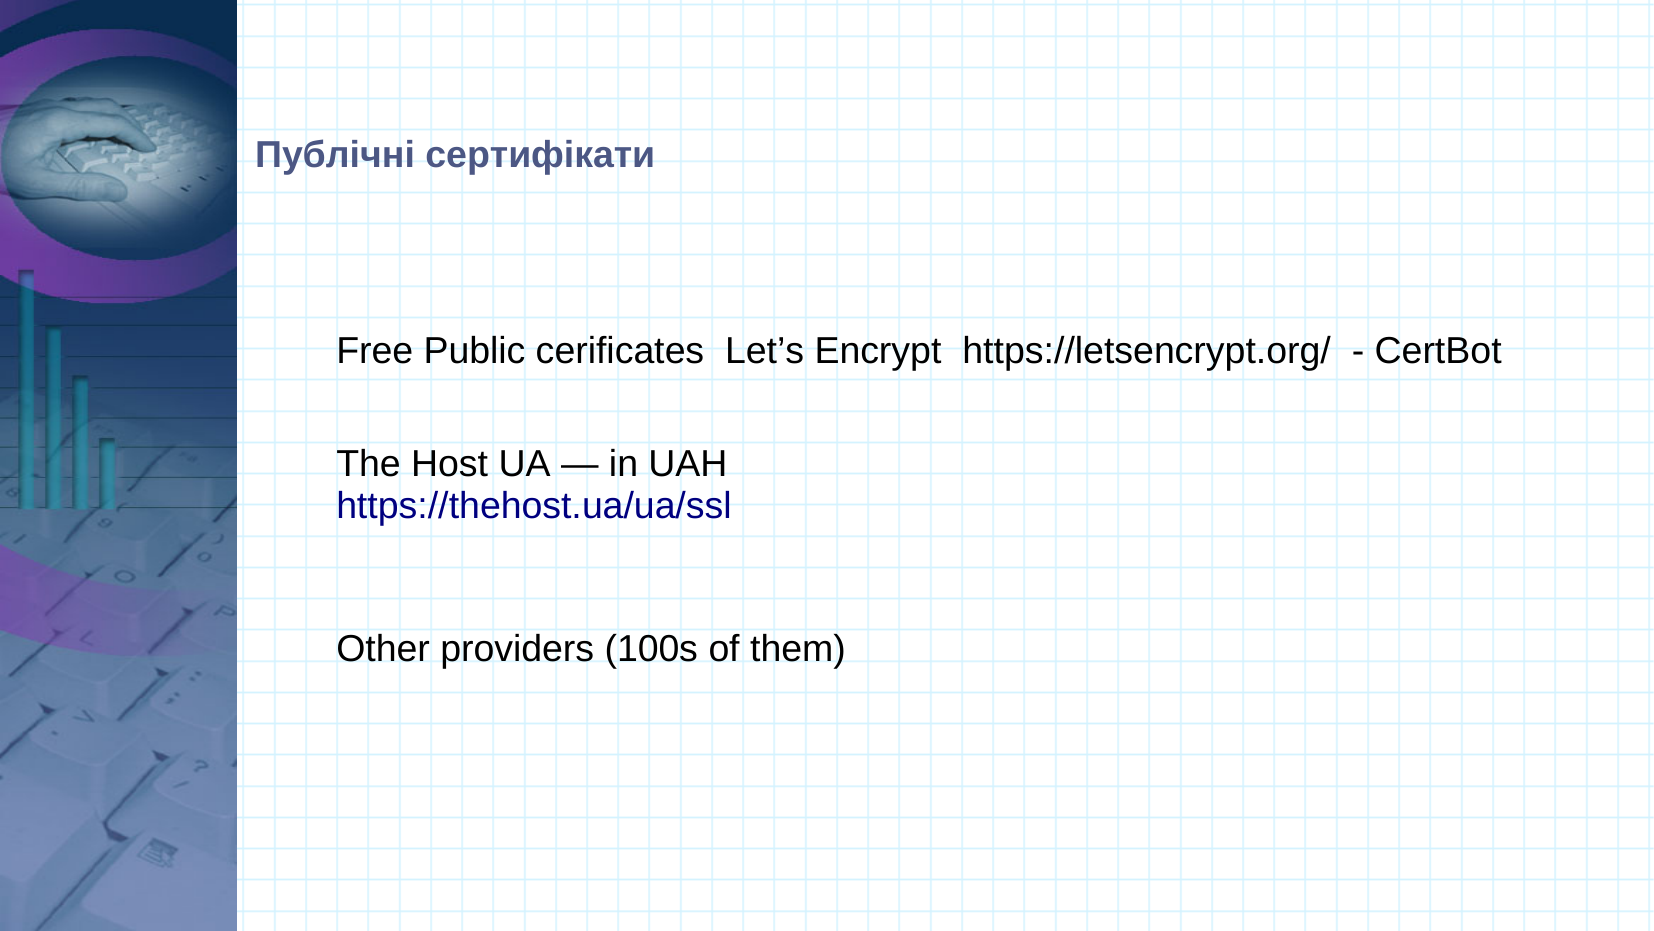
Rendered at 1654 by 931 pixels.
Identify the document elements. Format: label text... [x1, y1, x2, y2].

title Публічні сертифікати [254, 77, 1640, 233]
list Free Public cerificates Let’s Encrypt https://letsencrypt.org/ - CertBot The Host UA — in UAH https://thehost.ua/ua/ssl Other providers (100s of them) [265, 257, 1651, 871]
picture [0, 0, 1654, 931]
